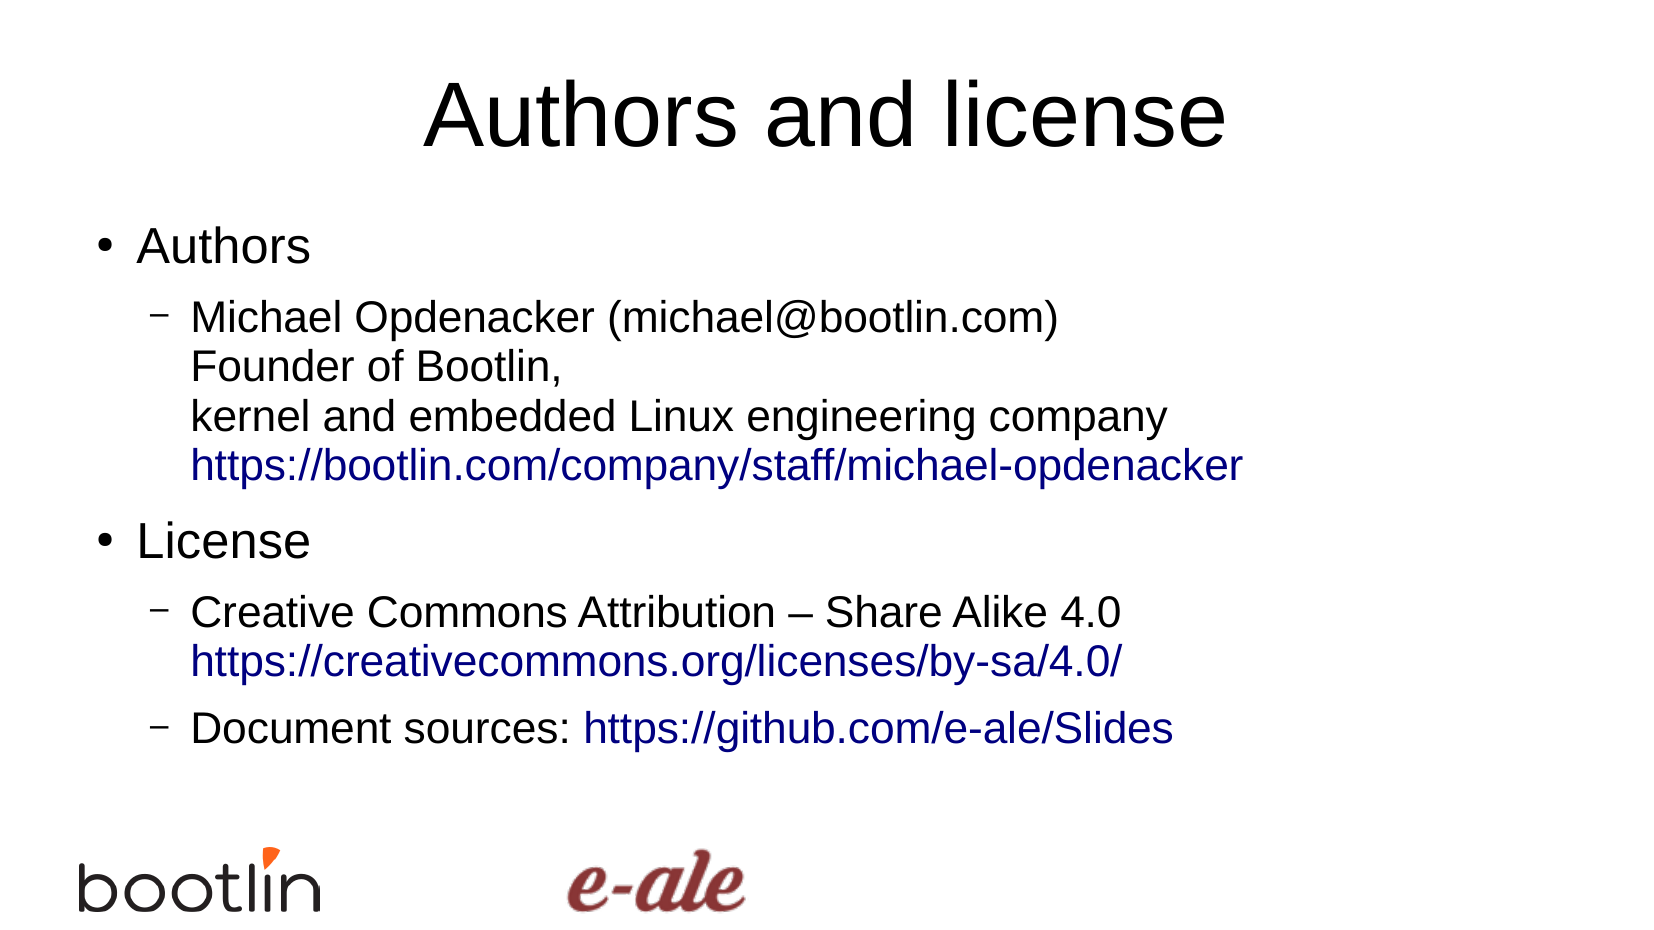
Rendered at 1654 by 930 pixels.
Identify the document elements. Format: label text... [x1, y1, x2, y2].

list Authors Michael Opdenacker (michael@bootlin.com) Founder of Bootlin, kernel and embedded Linux engineering company https://bootlin.com/company/staff/michael-opdenacker License Creative Commons Attribution – Share Alike 4.0 https://creativecommons.org/licenses/by-sa/4.0/ Document sources: https://github.com/e-ale/Slides [82, 217, 1571, 757]
picture [79, 847, 320, 912]
picture [565, 847, 749, 915]
title Authors and license [82, 37, 1571, 193]
